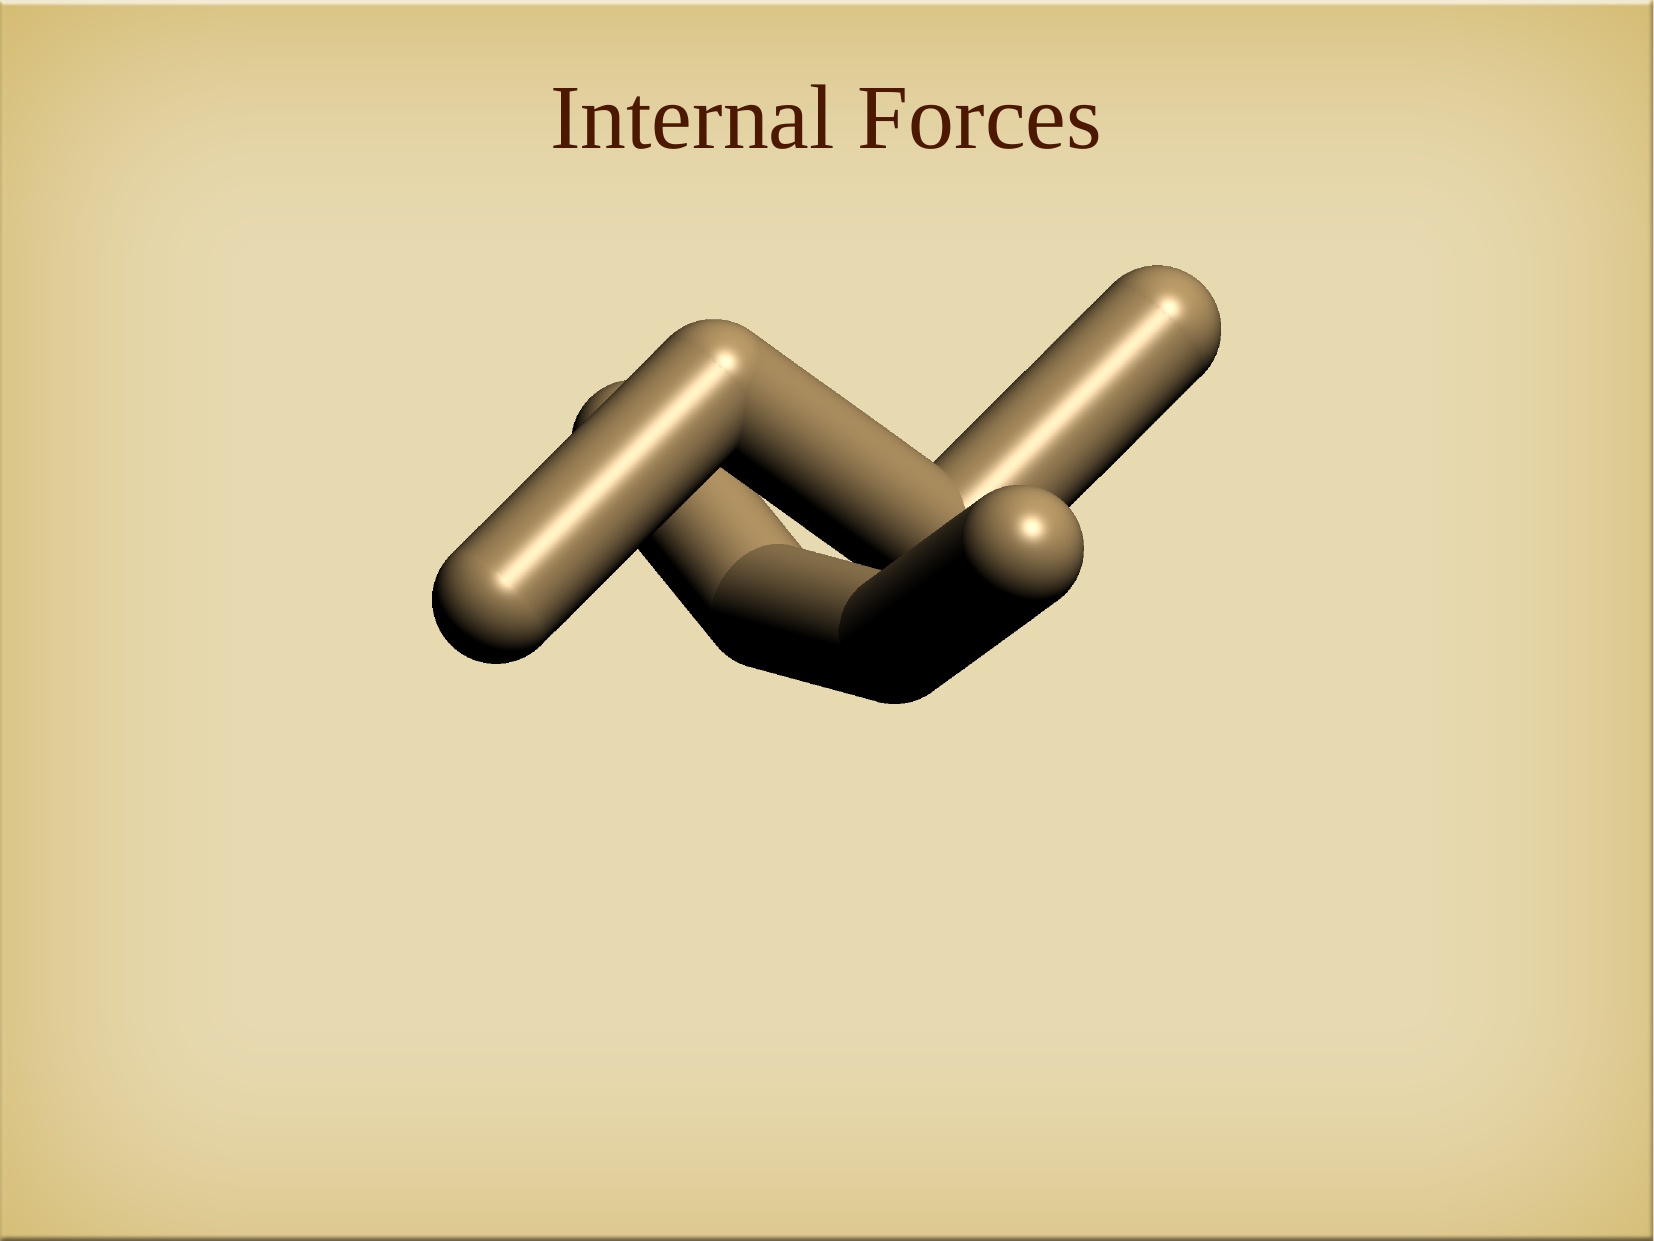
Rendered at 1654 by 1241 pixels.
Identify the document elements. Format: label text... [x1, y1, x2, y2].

title Internal Forces [59, 58, 1595, 178]
picture [0, 0, 1654, 1241]
